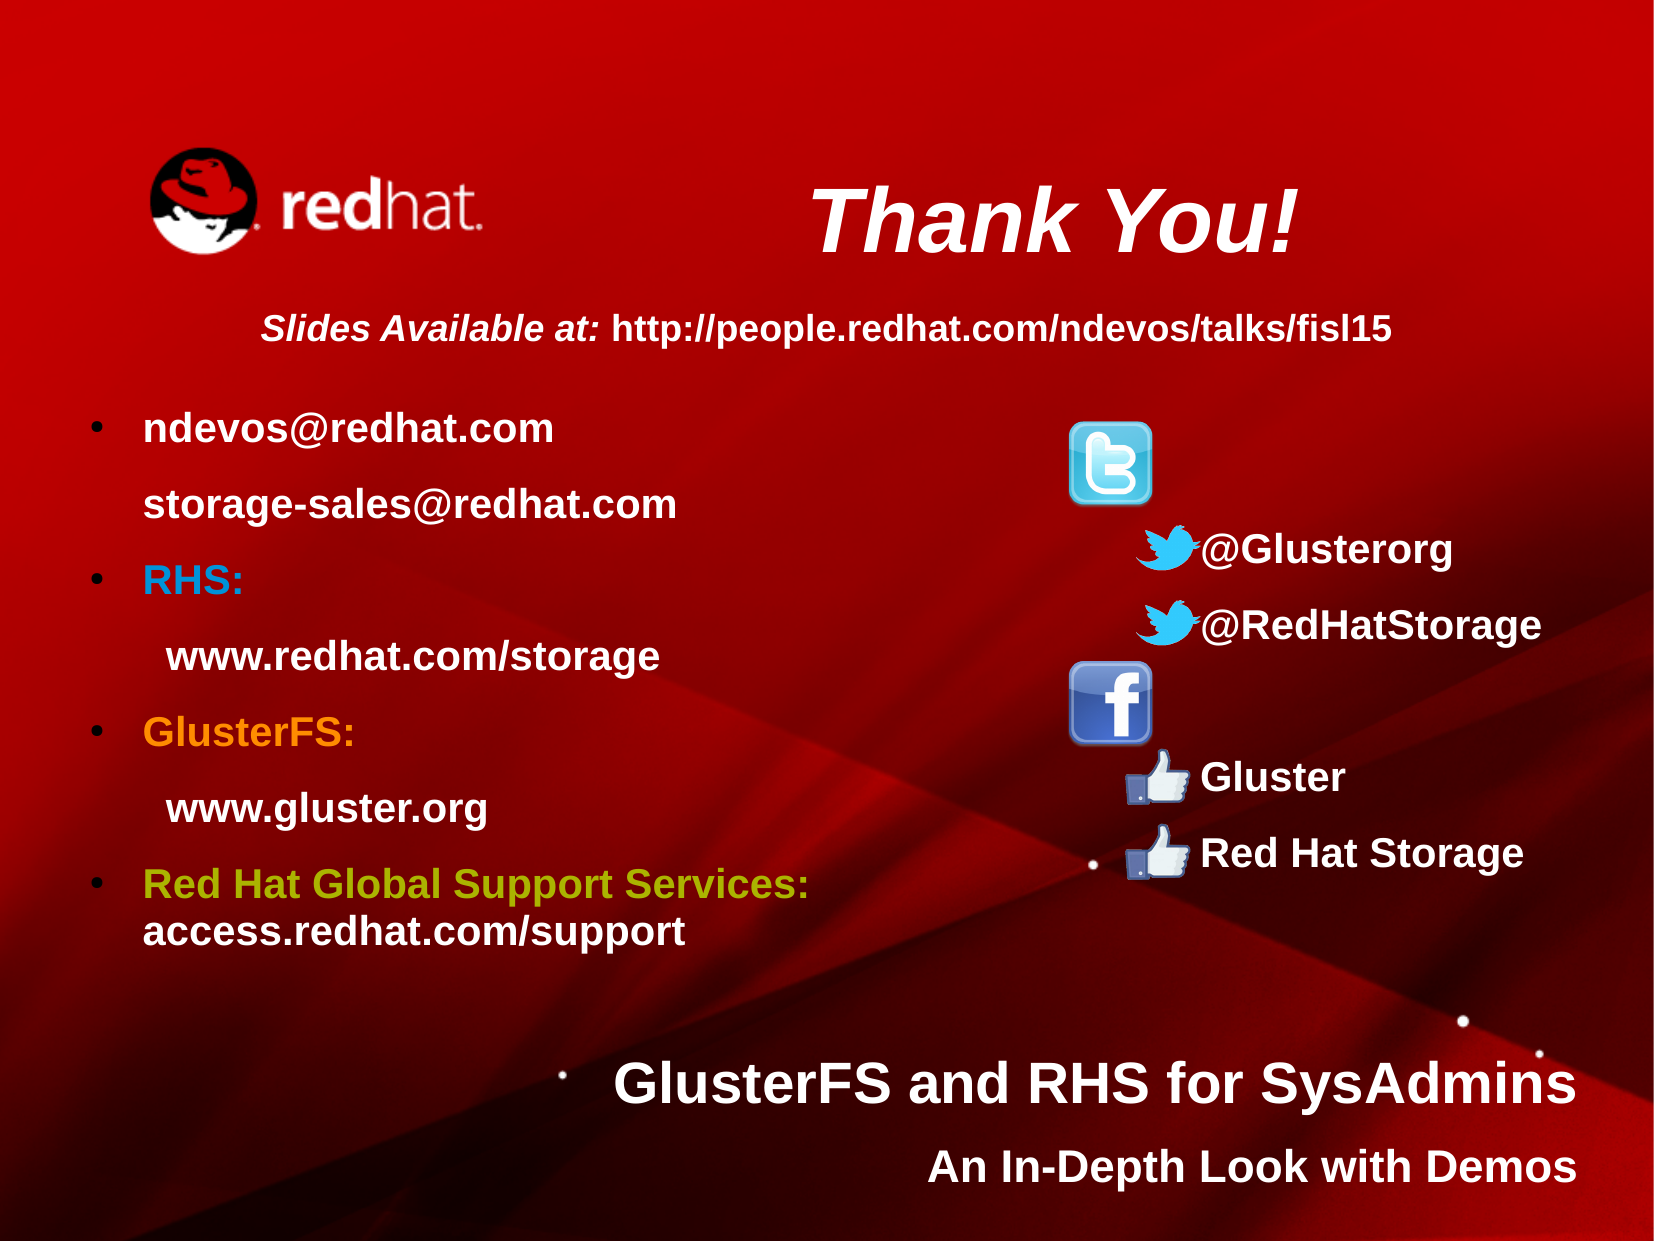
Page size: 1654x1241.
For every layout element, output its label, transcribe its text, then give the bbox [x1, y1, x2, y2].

picture [0, 0, 1654, 1241]
text_box Thank You! [453, 127, 1654, 263]
text_box GlusterFS and RHS for SysAdmins An In-Depth Look with Demos [597, 1043, 1594, 1201]
list ndevos@redhat.com storage-sales@redhat.com RHS: www.redhat.com/storage GlusterFS: www.gluster.org Red Hat Global Support Services: access.redhat.com/support [71, 405, 1036, 1141]
list @Glusterorg @RedHatStorage Gluster Red Hat Storage [1200, 450, 1591, 1043]
text_box Slides Available at: http://people.redhat.com/ndevos/talks/fisl15 [227, 300, 1426, 357]
